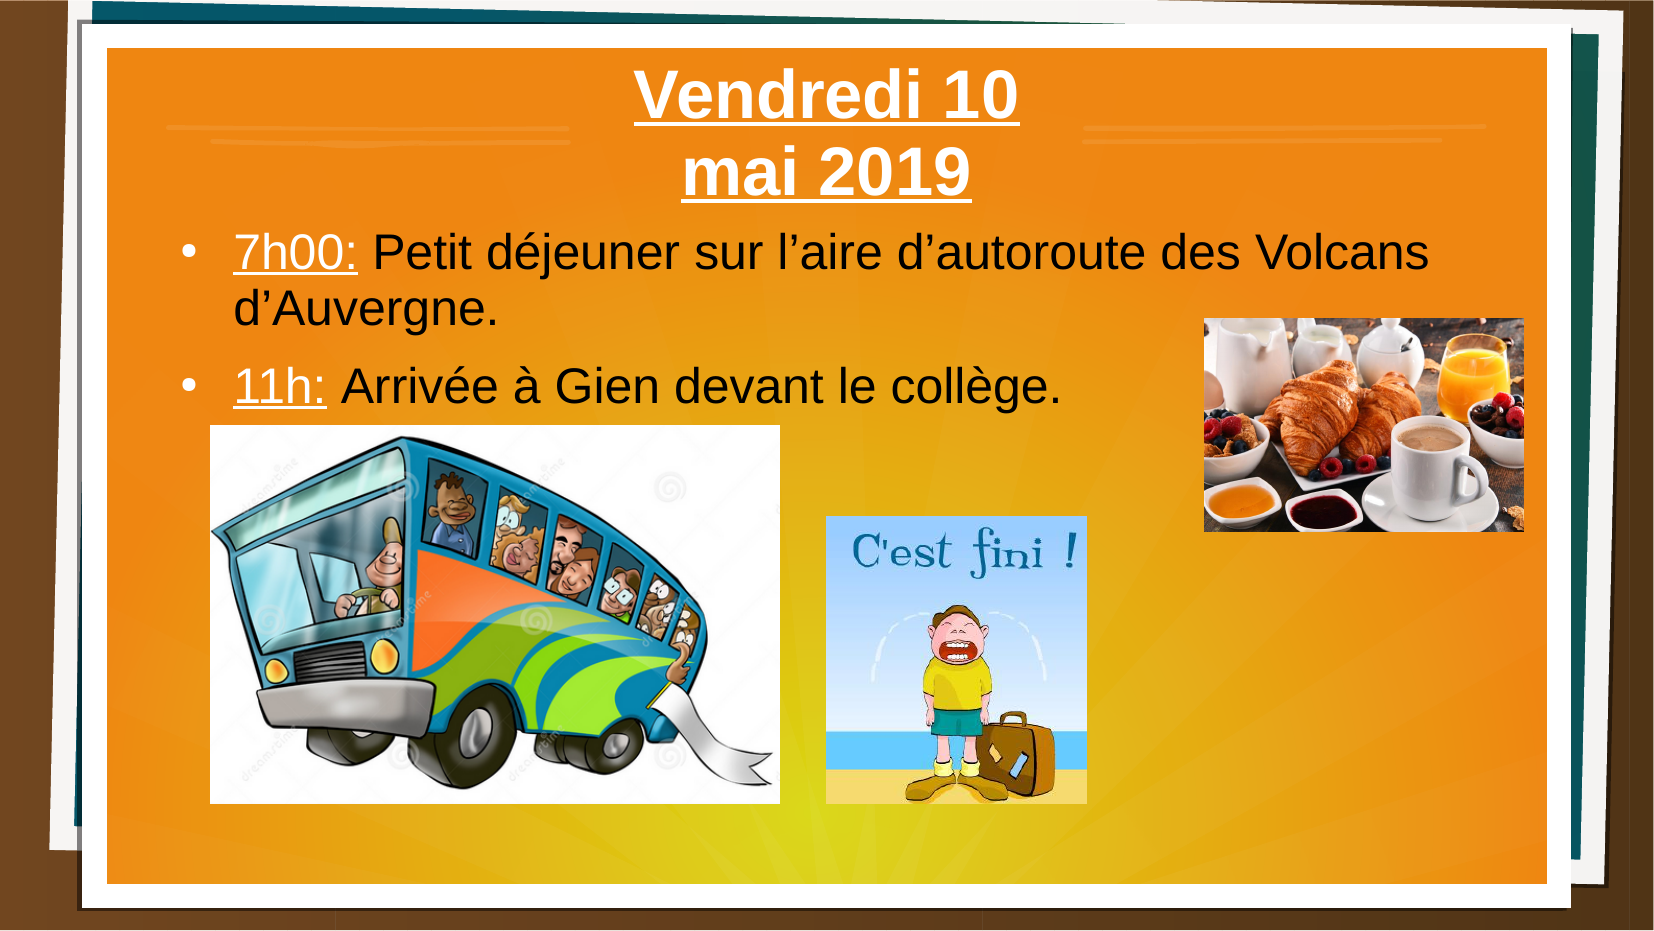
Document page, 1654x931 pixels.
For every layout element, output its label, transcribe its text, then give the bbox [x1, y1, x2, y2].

picture [210, 425, 780, 804]
list 7h00: Petit déjeuner sur l’aire d’autoroute des Volcans d’Auvergne. 11h: Arrivée à Gien devant le collège. [162, 224, 1492, 815]
picture [1204, 318, 1524, 532]
title Vendredi 10 mai 2019 [566, 56, 1087, 210]
picture [826, 516, 1087, 804]
